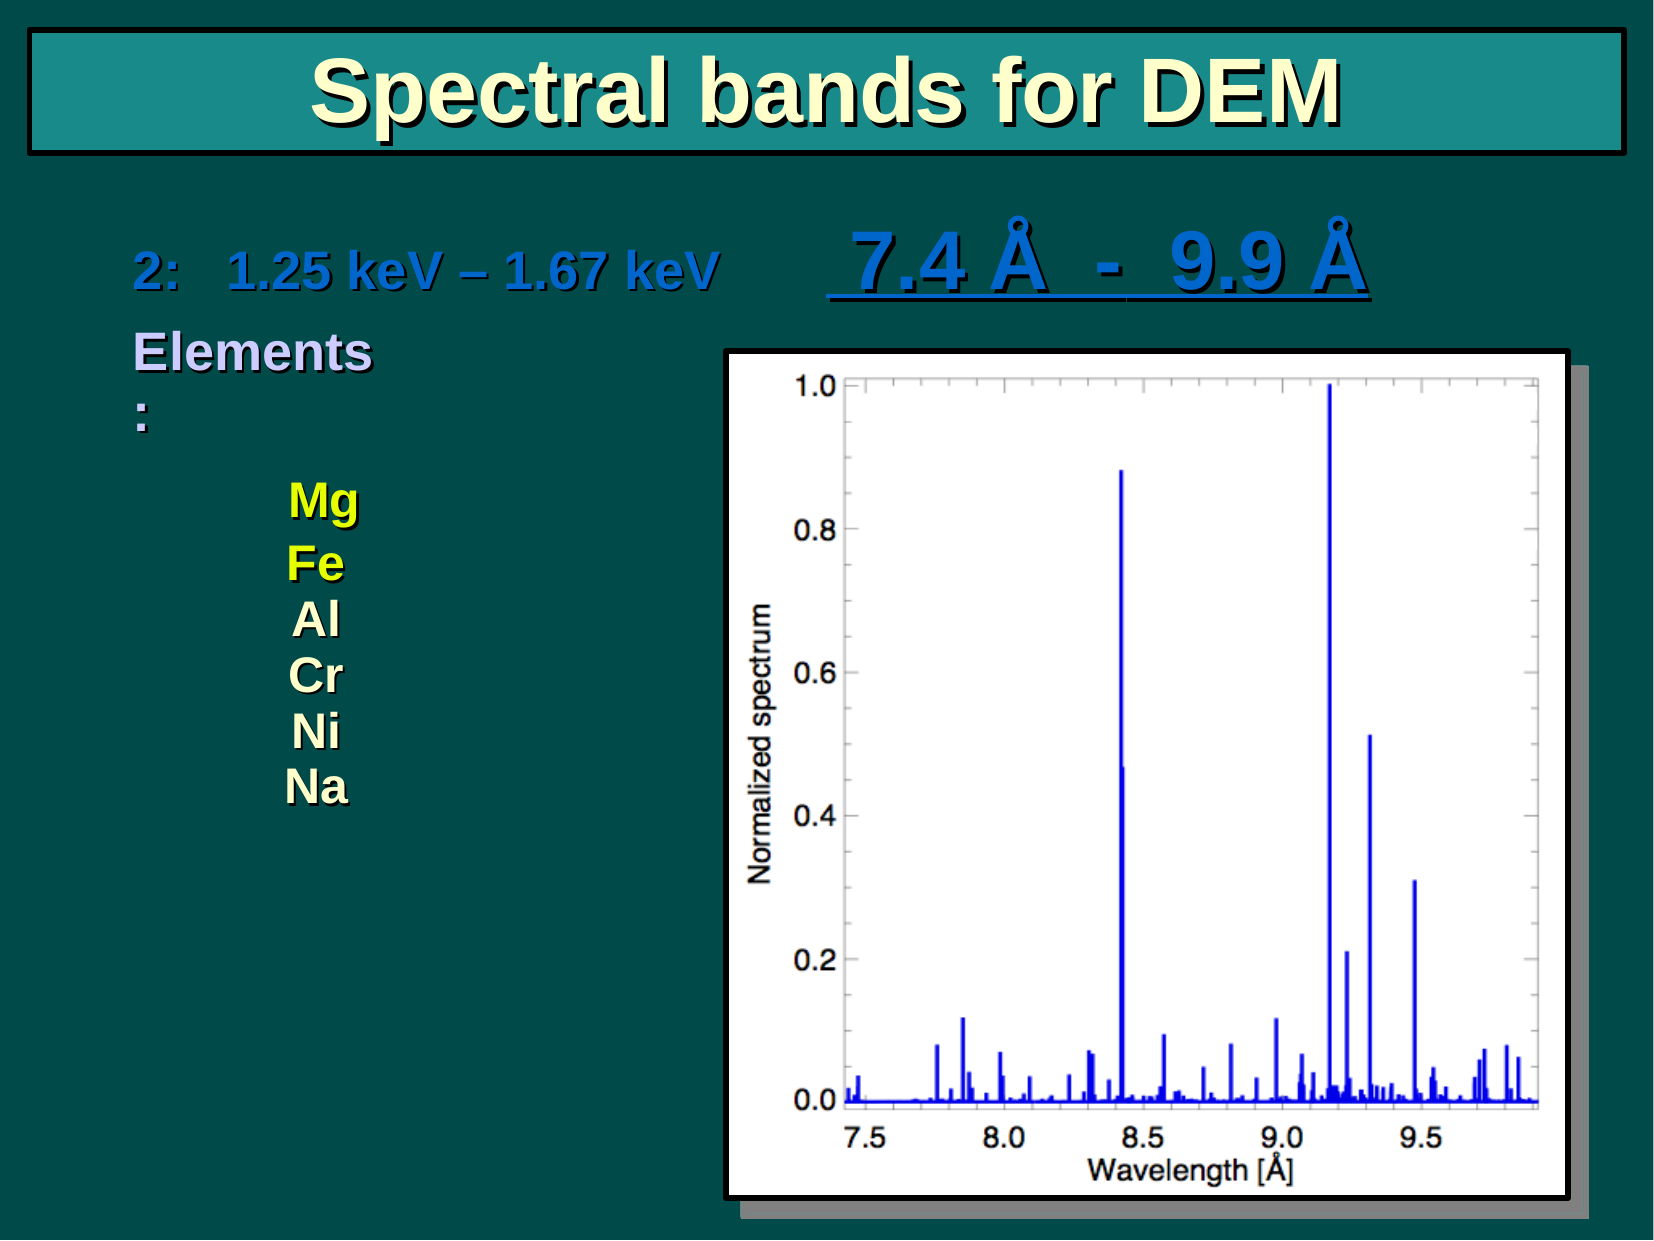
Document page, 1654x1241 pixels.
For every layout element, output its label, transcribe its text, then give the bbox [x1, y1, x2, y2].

text_box Spectral bands for DEM [29, 29, 1625, 153]
text_box Elements: Mg Fe Al Cr Ni Na [118, 314, 402, 1152]
text_box 2: 1.25 keV – 1.67 keV 7.4 Å - 9.9 Å [118, 206, 1536, 315]
picture [729, 354, 1565, 1195]
